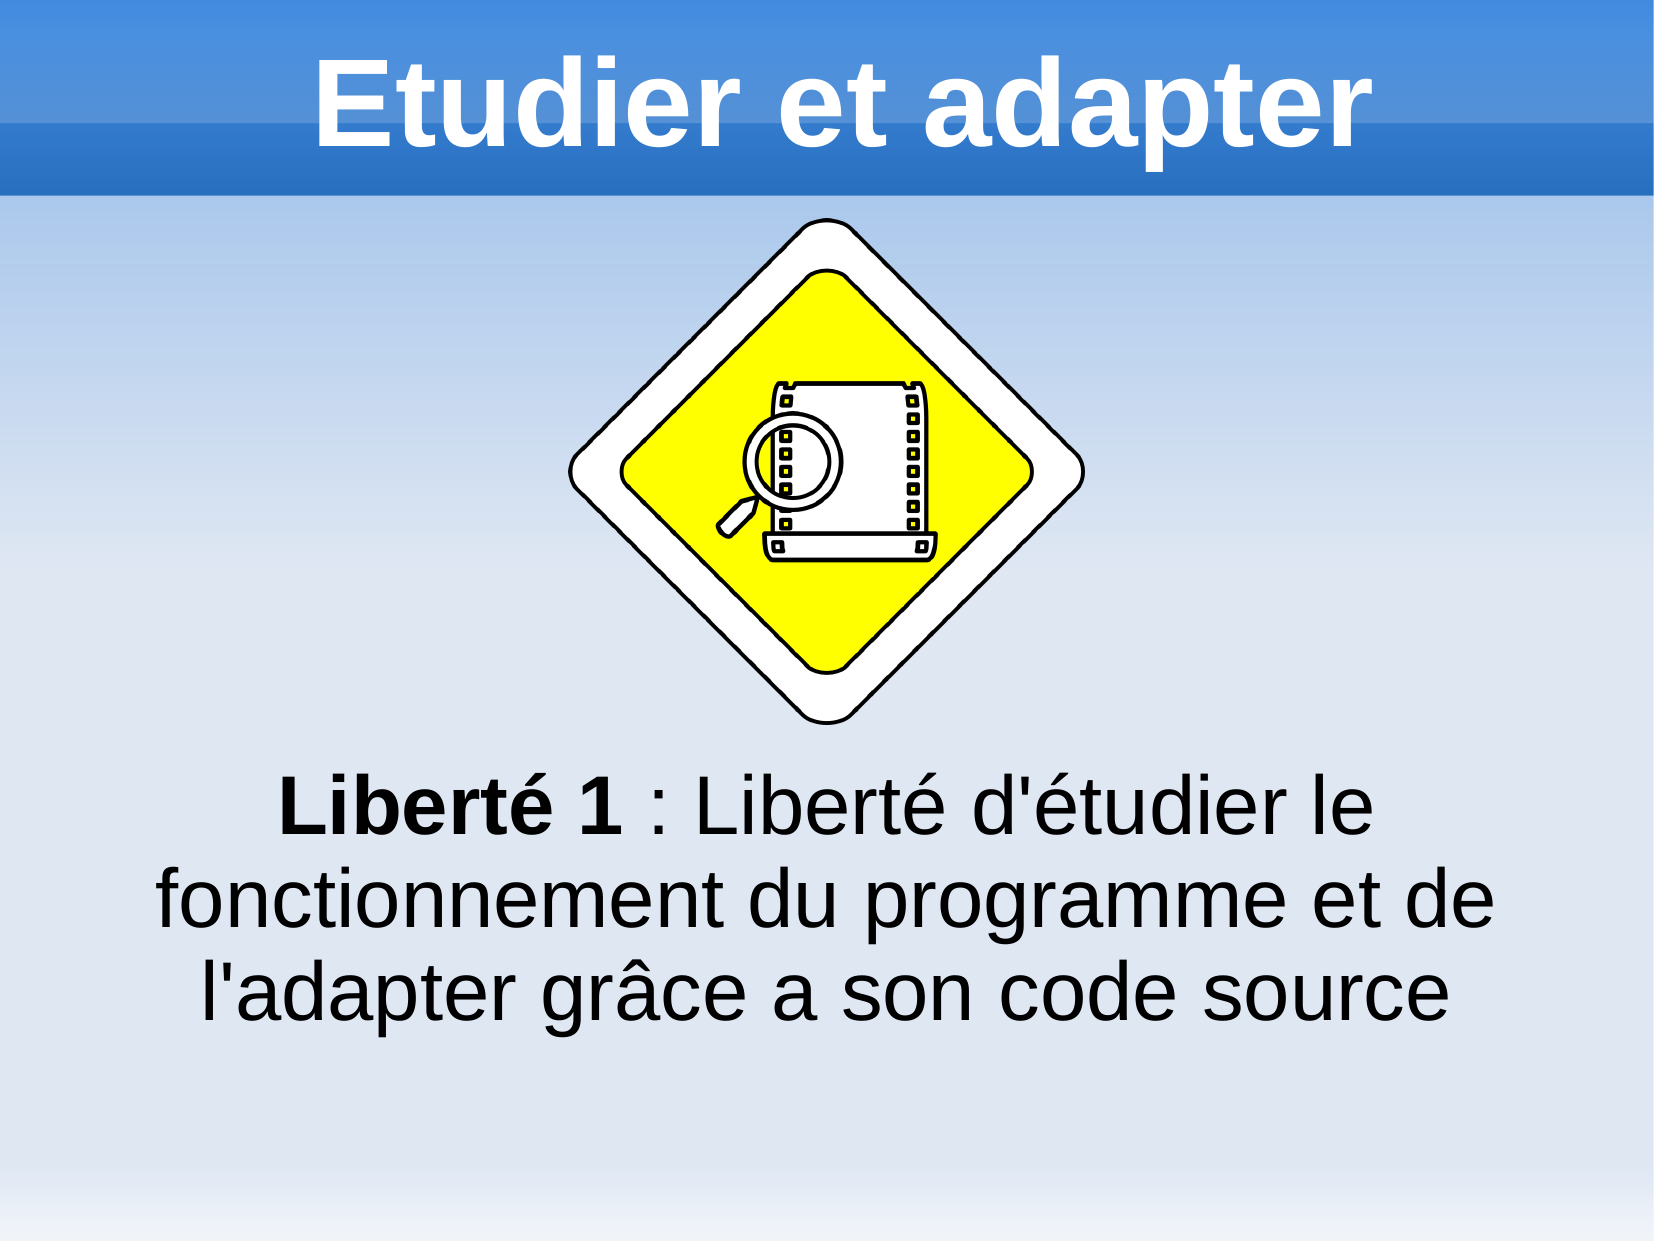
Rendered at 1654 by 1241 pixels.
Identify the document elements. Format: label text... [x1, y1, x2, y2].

picture [0, 0, 1654, 1241]
title Etudier et adapter [76, 0, 1565, 208]
text_box Liberté 1 : Liberté d'étudier le fonctionnement du programme et de l'adapter grâce a son code source [111, 751, 1543, 1081]
